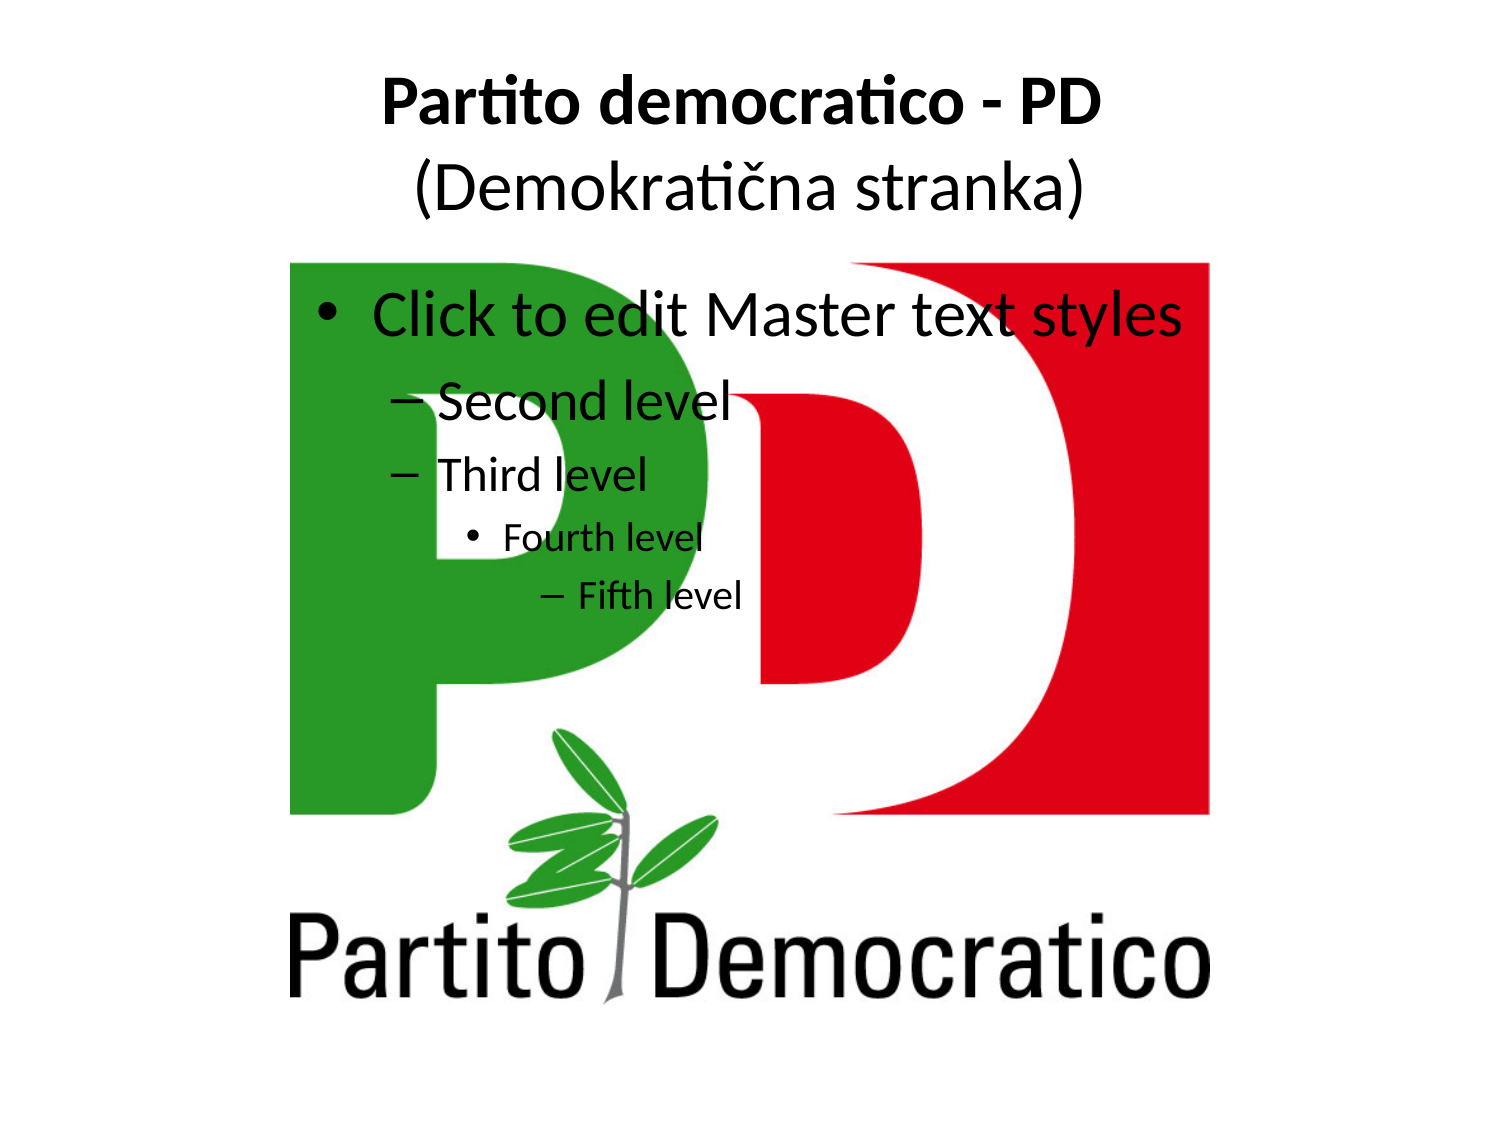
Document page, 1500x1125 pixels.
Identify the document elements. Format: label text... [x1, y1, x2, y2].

picture [75, 262, 1425, 1005]
title Partito democratico - PD (Demokratična stranka) [75, 45, 1425, 233]
